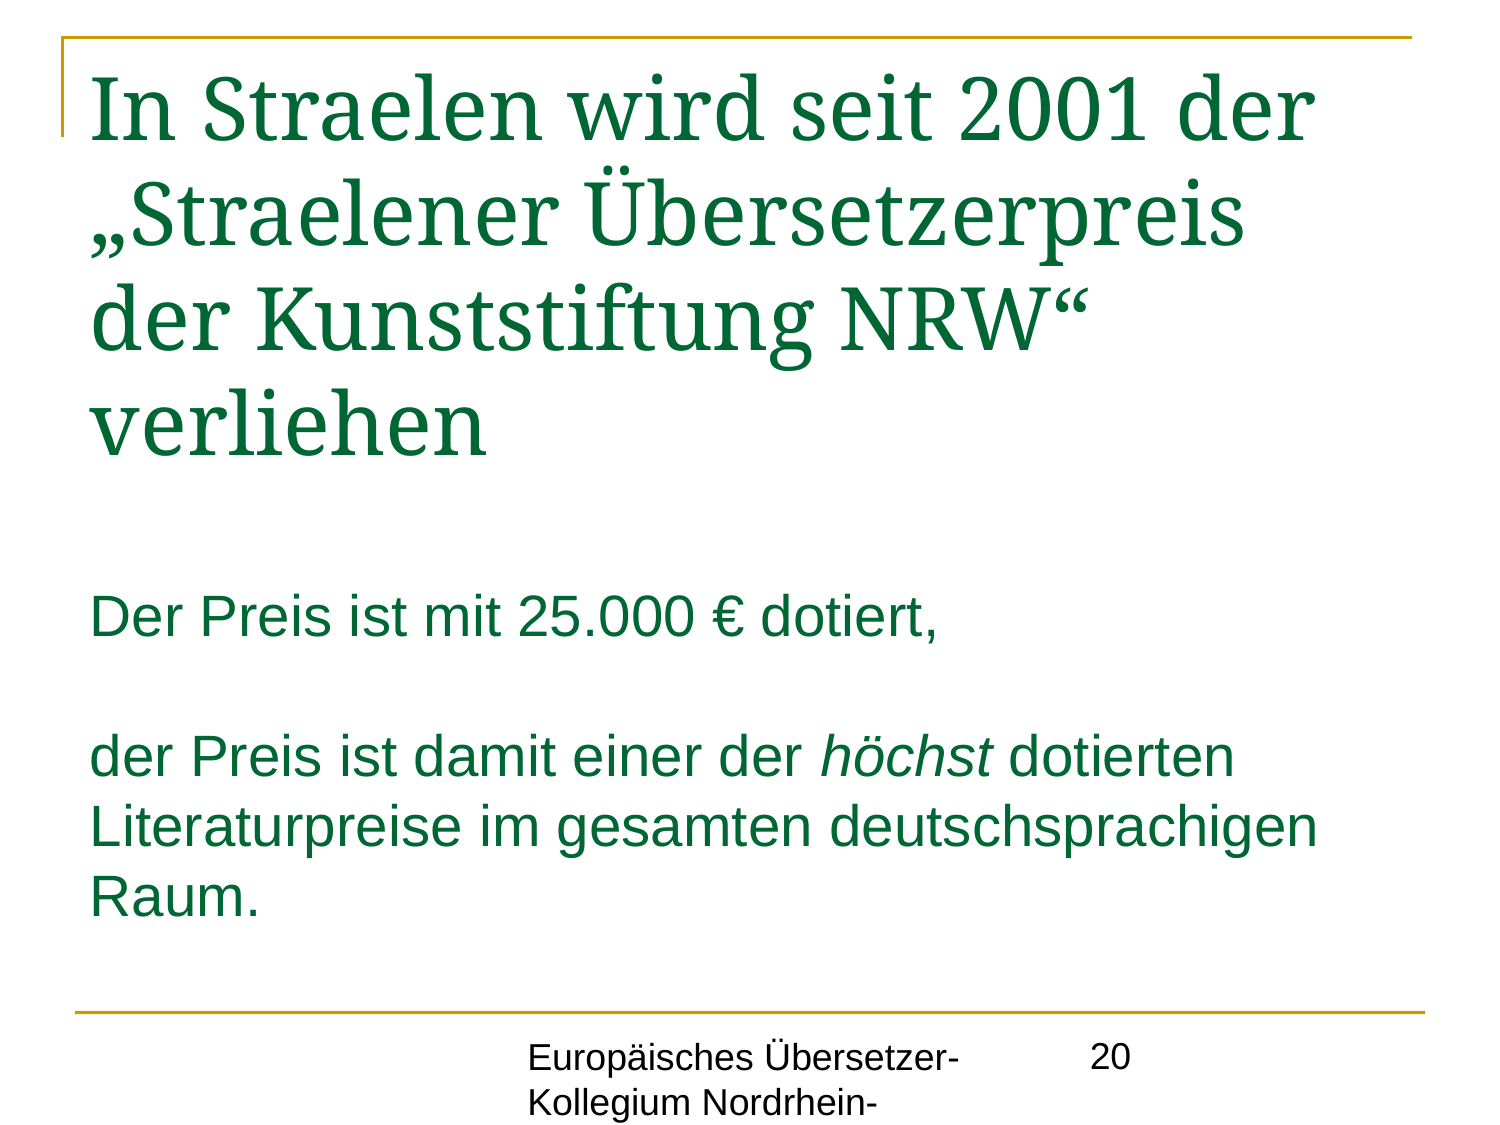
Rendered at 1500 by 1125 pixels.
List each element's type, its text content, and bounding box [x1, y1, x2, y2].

text_box Europäisches Übersetzer-Kollegium Nordrhein-Westfalen in Straelen [512, 1025, 988, 1100]
title In Straelen wird seit 2001 der „Straelener Übersetzerpreis der Kunststiftung NRW“ verliehen Der Preis ist mit 25.000 € dotiert, der Preis ist damit einer der höchst dotierten Literaturpreise im gesamten deutschsprachigen Raum. [75, 45, 1425, 233]
text_box [1074, 1024, 1425, 1100]
